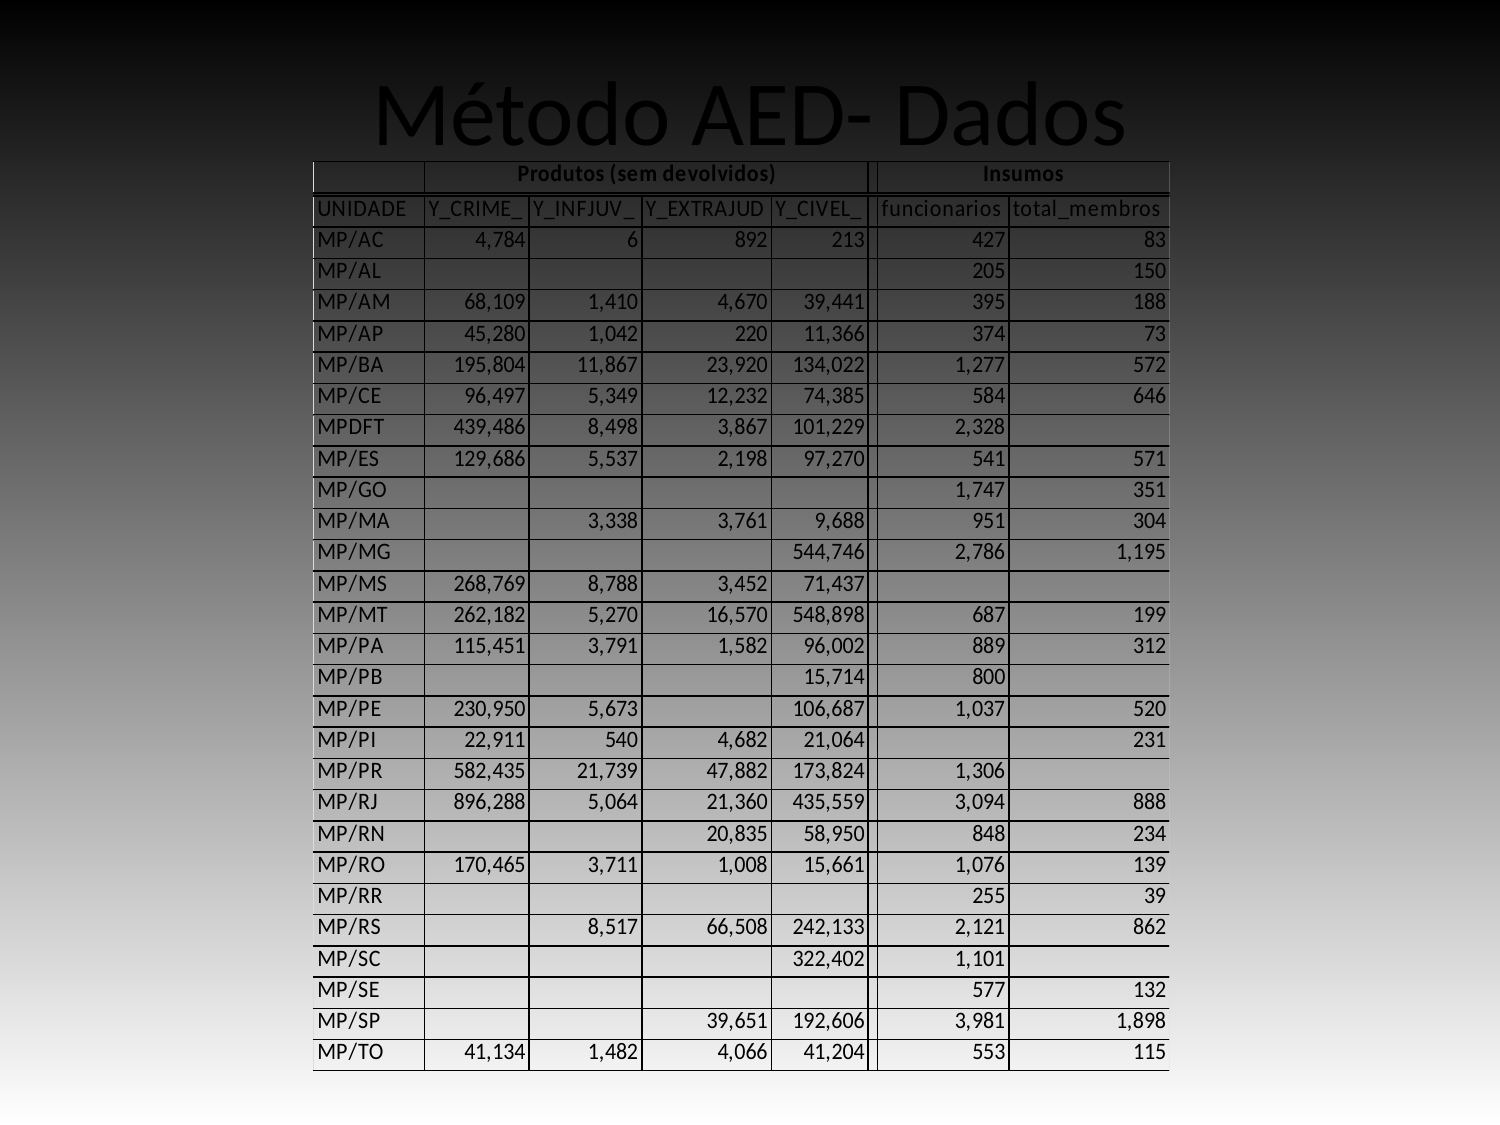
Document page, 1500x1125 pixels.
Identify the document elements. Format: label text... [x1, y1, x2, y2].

picture [312, 160, 1171, 1072]
title Método AED- Dados [75, 45, 1425, 173]
